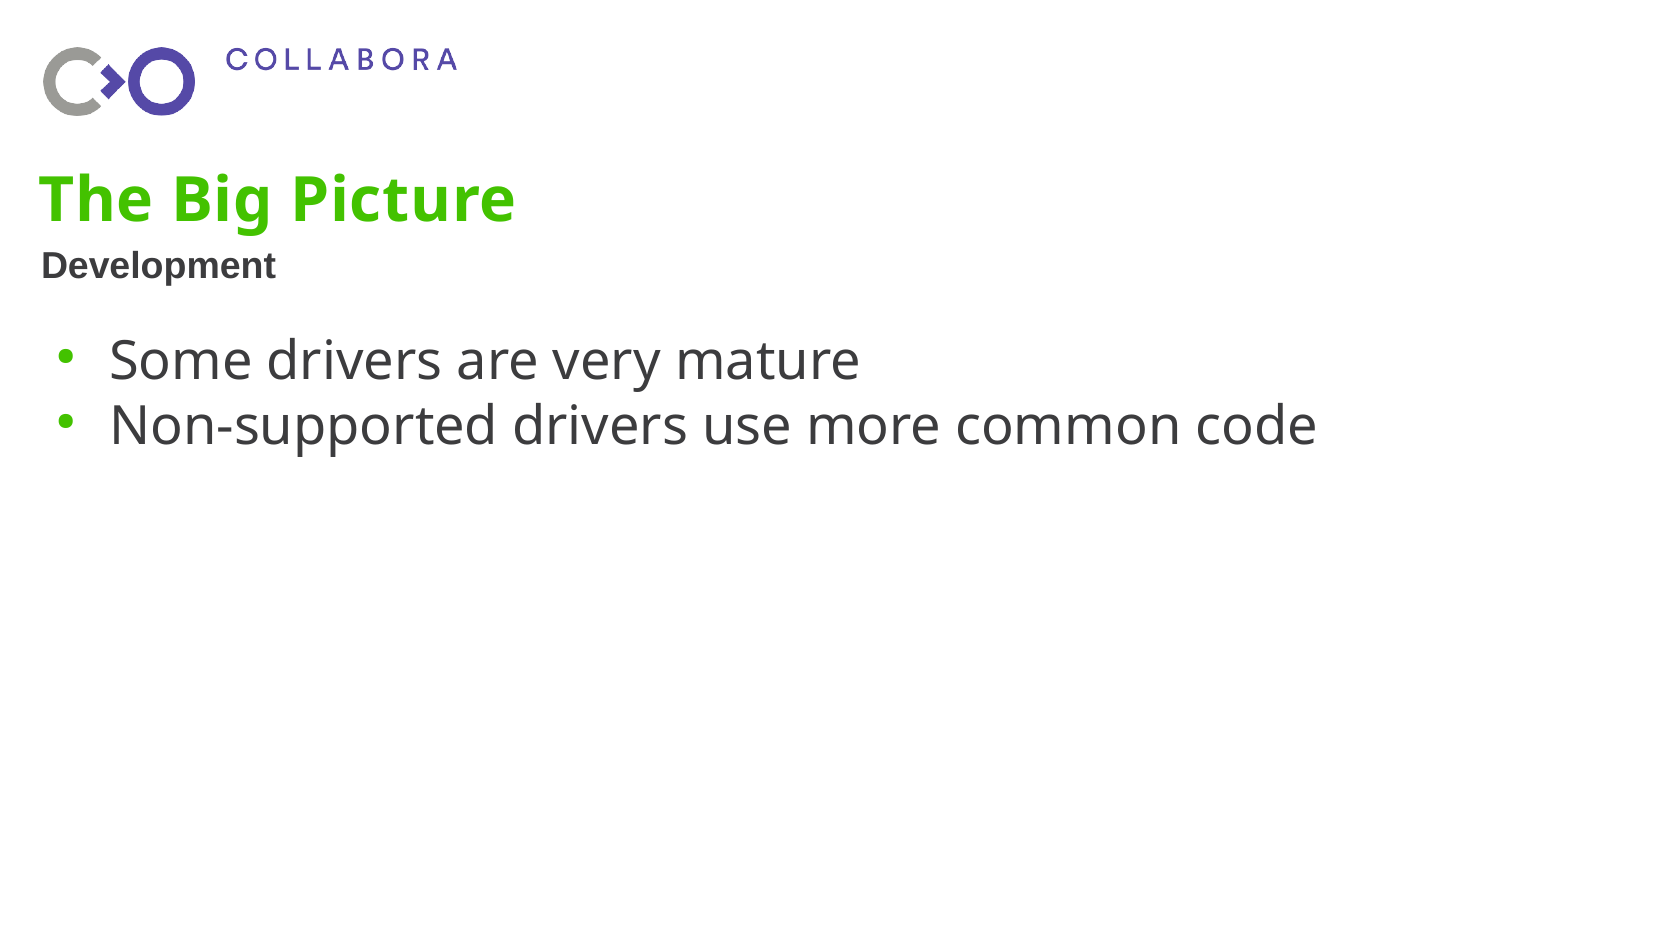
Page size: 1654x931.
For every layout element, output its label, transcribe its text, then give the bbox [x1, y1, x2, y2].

picture [43, 47, 457, 116]
text_box Development [41, 240, 1614, 290]
title The Big Picture [38, 159, 1614, 216]
list Some drivers are very mature Non-supported drivers use more common code [38, 325, 1614, 581]
